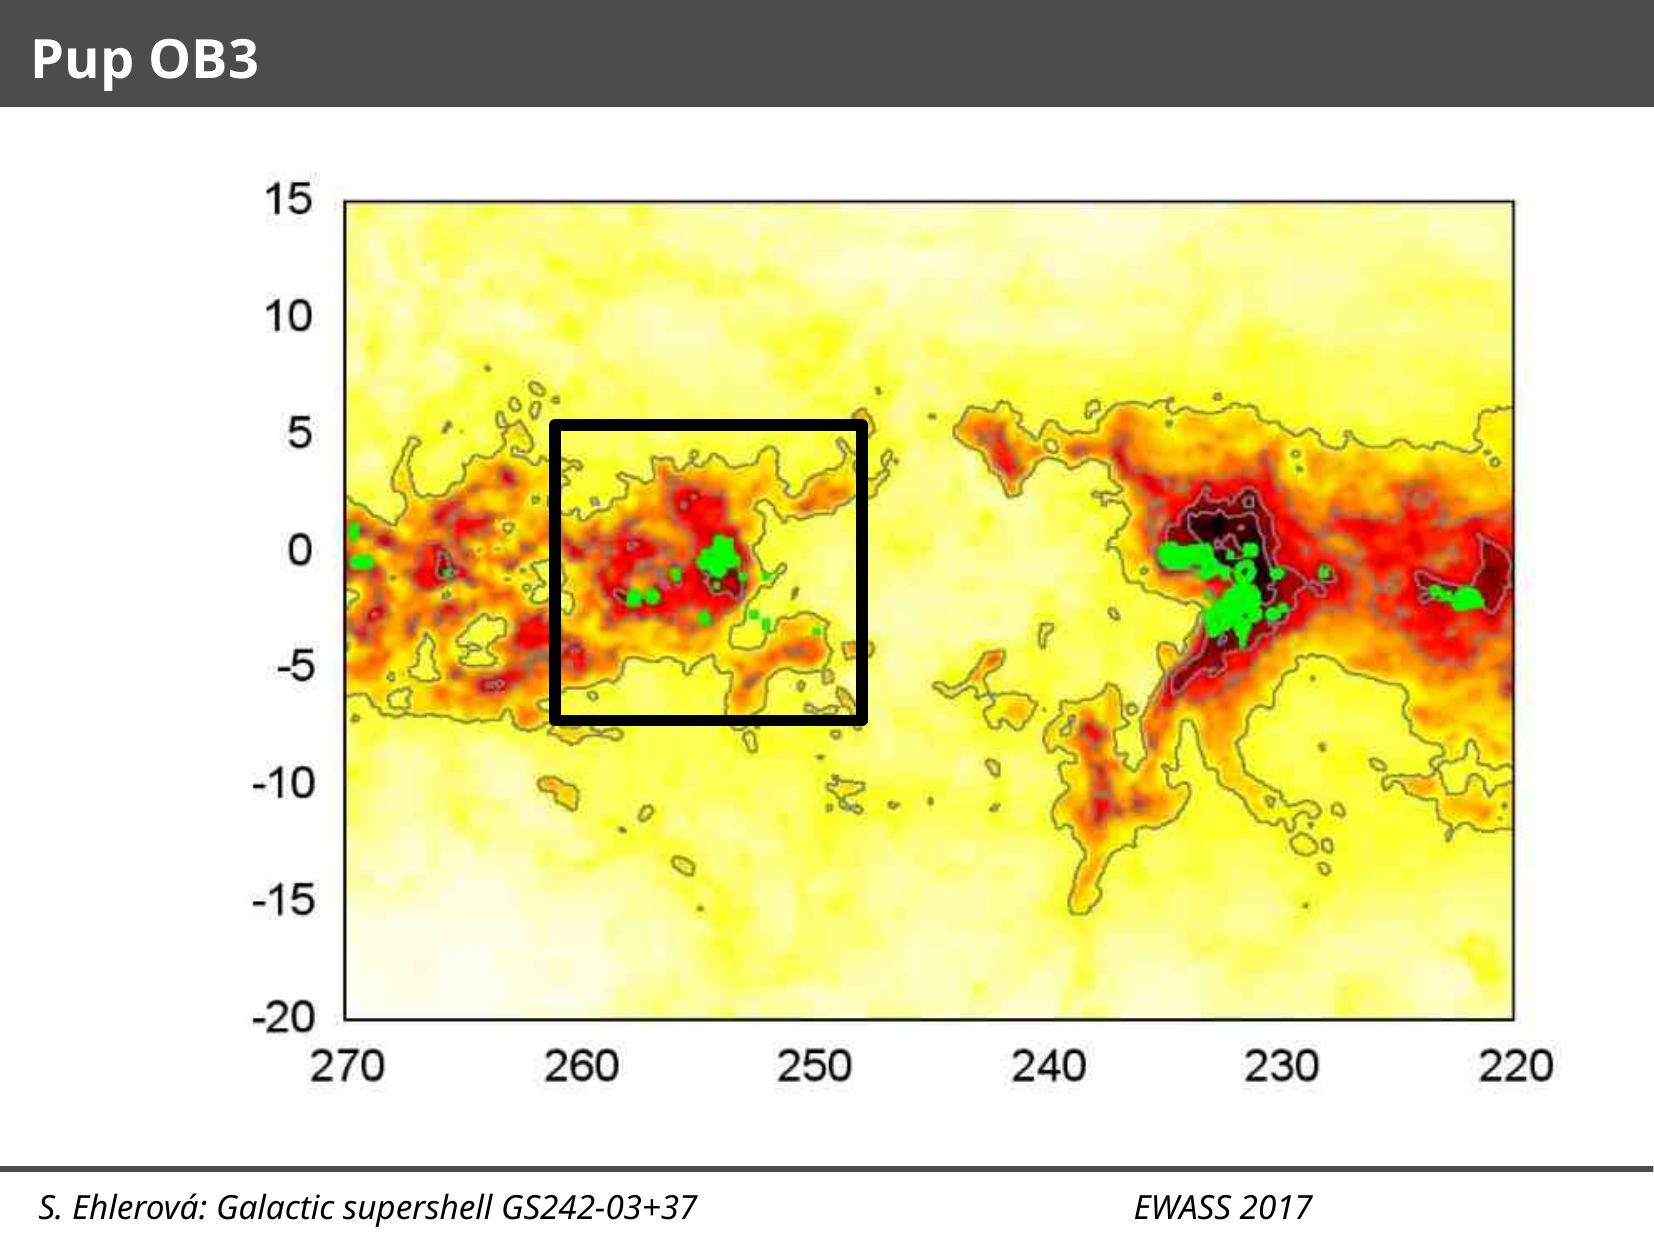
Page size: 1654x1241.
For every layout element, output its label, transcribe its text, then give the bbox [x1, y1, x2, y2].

text_box S. Ehlerová: Galactic supershell GS242-03+37 EWASS 2017 [23, 1176, 1643, 1232]
text_box Pup OB3 [15, 13, 307, 95]
text_box [0, 0, 1654, 107]
picture [200, 146, 1595, 1123]
